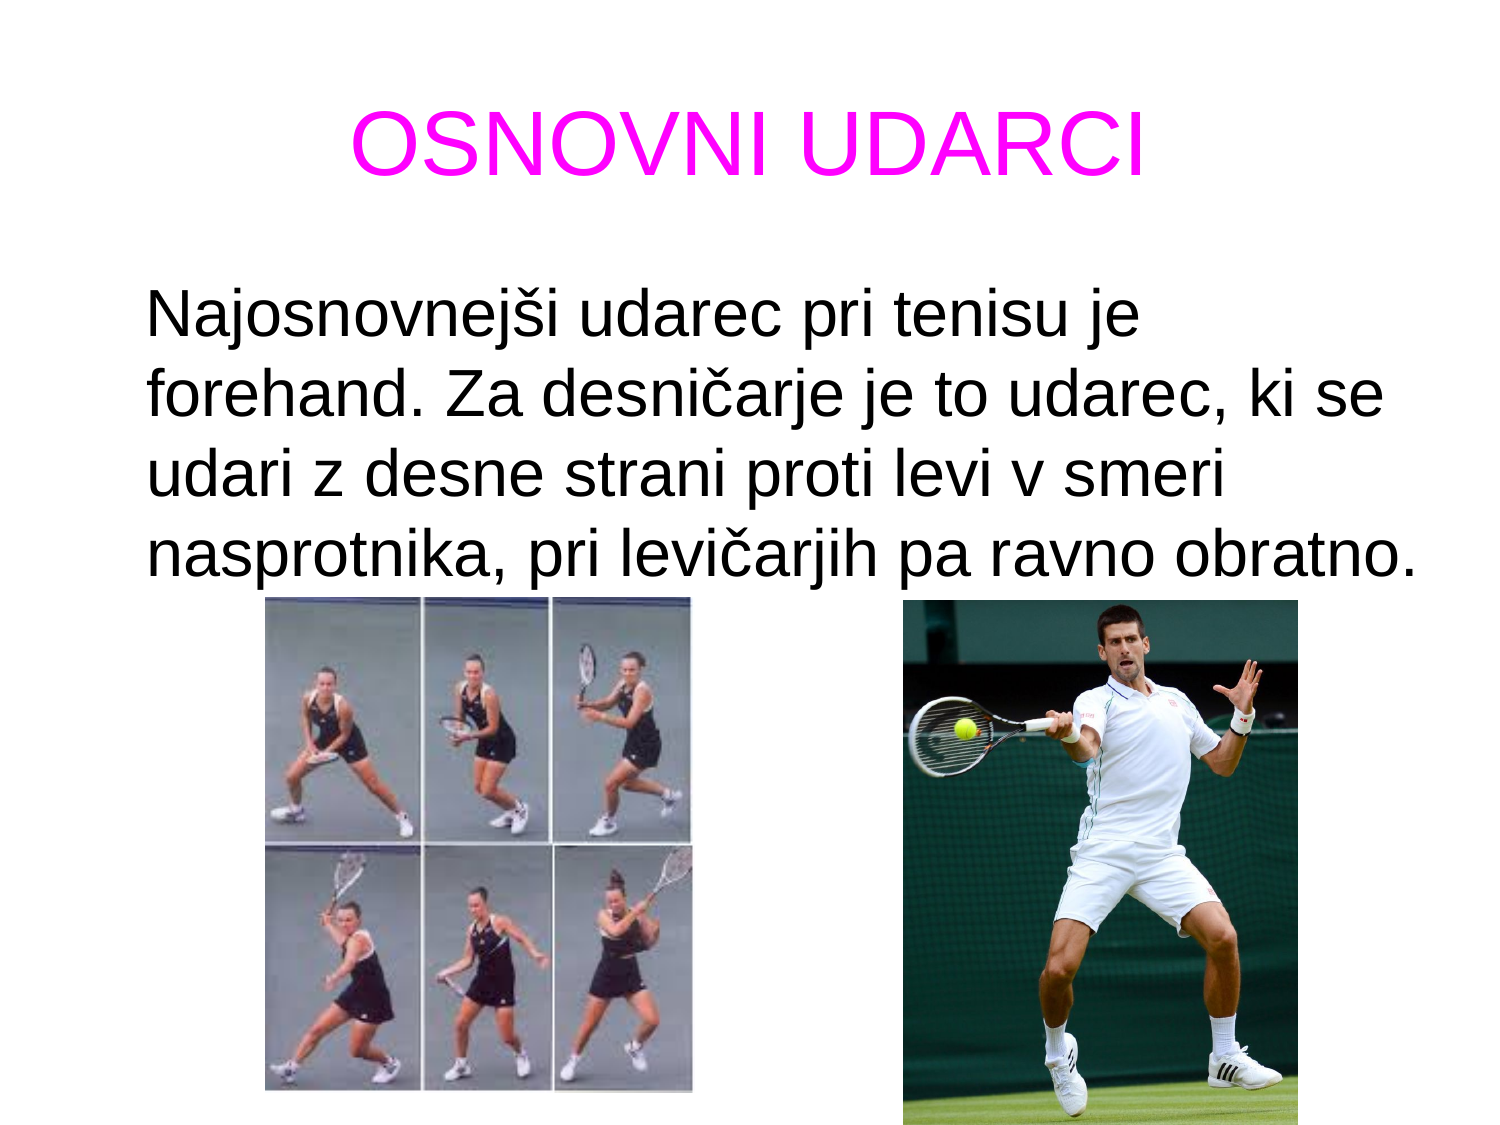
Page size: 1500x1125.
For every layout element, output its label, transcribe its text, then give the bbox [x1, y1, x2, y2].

title OSNOVNI UDARCI [75, 45, 1425, 233]
list Najosnovnejši udarec pri tenisu je forehand. Za desničarje je to udarec, ki se udari z desne strani proti levi v smeri nasprotnika, pri levičarjih pa ravno obratno. [75, 262, 1447, 1071]
picture [903, 600, 1298, 1125]
picture [265, 597, 695, 1093]
